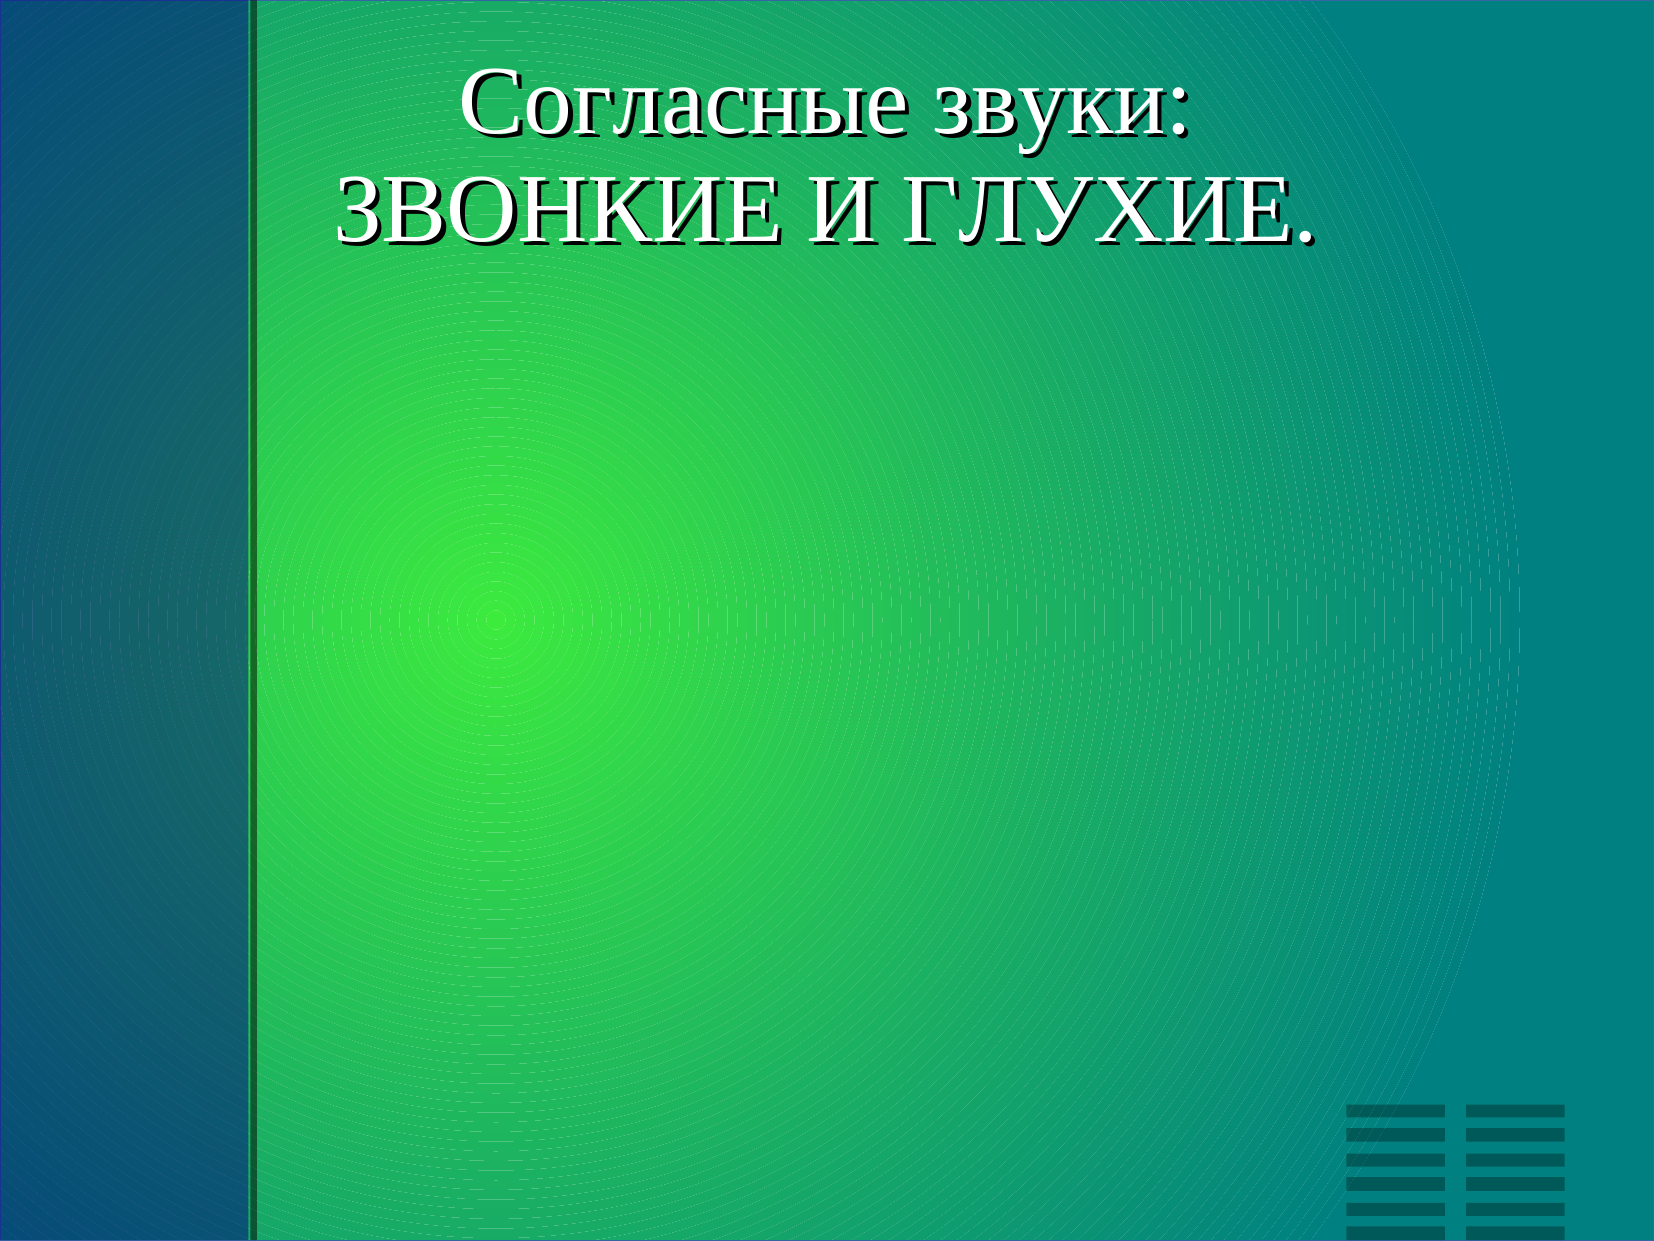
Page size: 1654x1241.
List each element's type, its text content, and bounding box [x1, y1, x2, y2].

title Согласные звуки: ЗВОНКИЕ И ГЛУХИЕ. [119, 46, 1533, 371]
